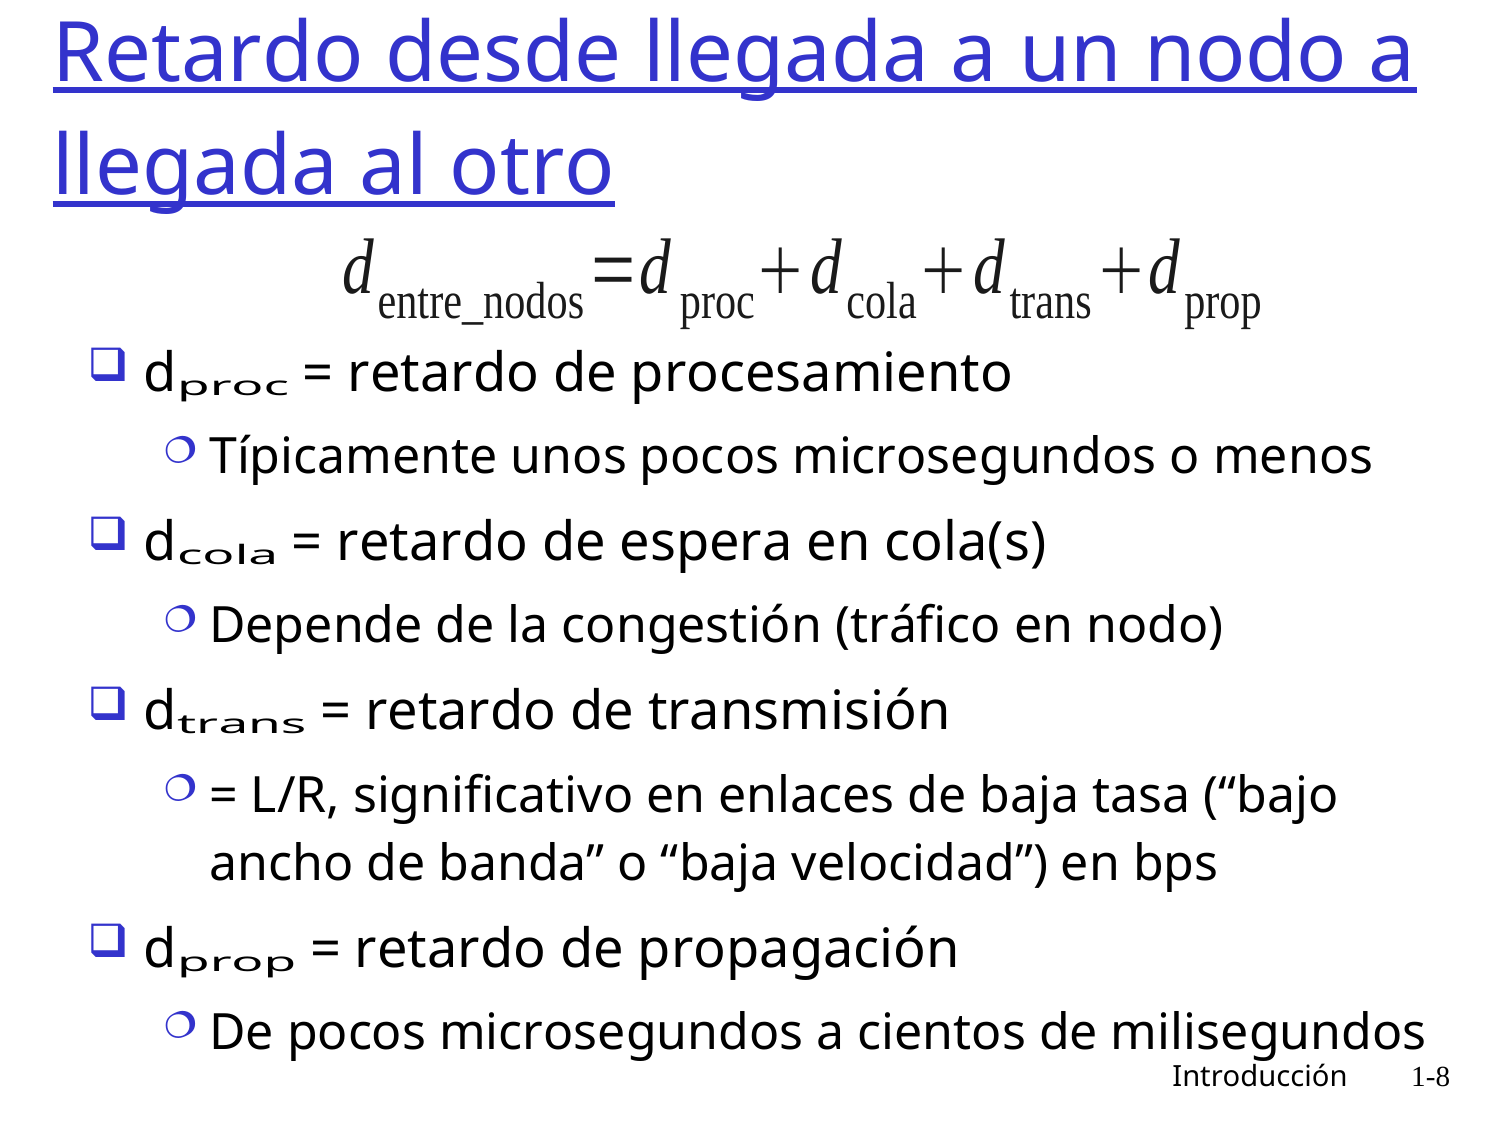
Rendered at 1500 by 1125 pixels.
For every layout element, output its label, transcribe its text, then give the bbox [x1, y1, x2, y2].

title Retardo desde llegada a un nodo a llegada al otro [37, 1, 1463, 211]
text_box Introducción [887, 1079, 1362, 1125]
text_box 1-<number> [1362, 1050, 1466, 1125]
chart [326, 224, 1286, 330]
list dproc = retardo de procesamiento Típicamente unos pocos microsegundos o menos dcola = retardo de espera en cola(s) Depende de la congestión (tráfico en nodo) dtrans = retardo de transmisión = L/R, significativo en enlaces de baja tasa (“bajo ancho de banda” o “baja velocidad”) en bps dprop = retardo de propagación De pocos microsegundos a cientos de milisegundos [87, 333, 1463, 1079]
